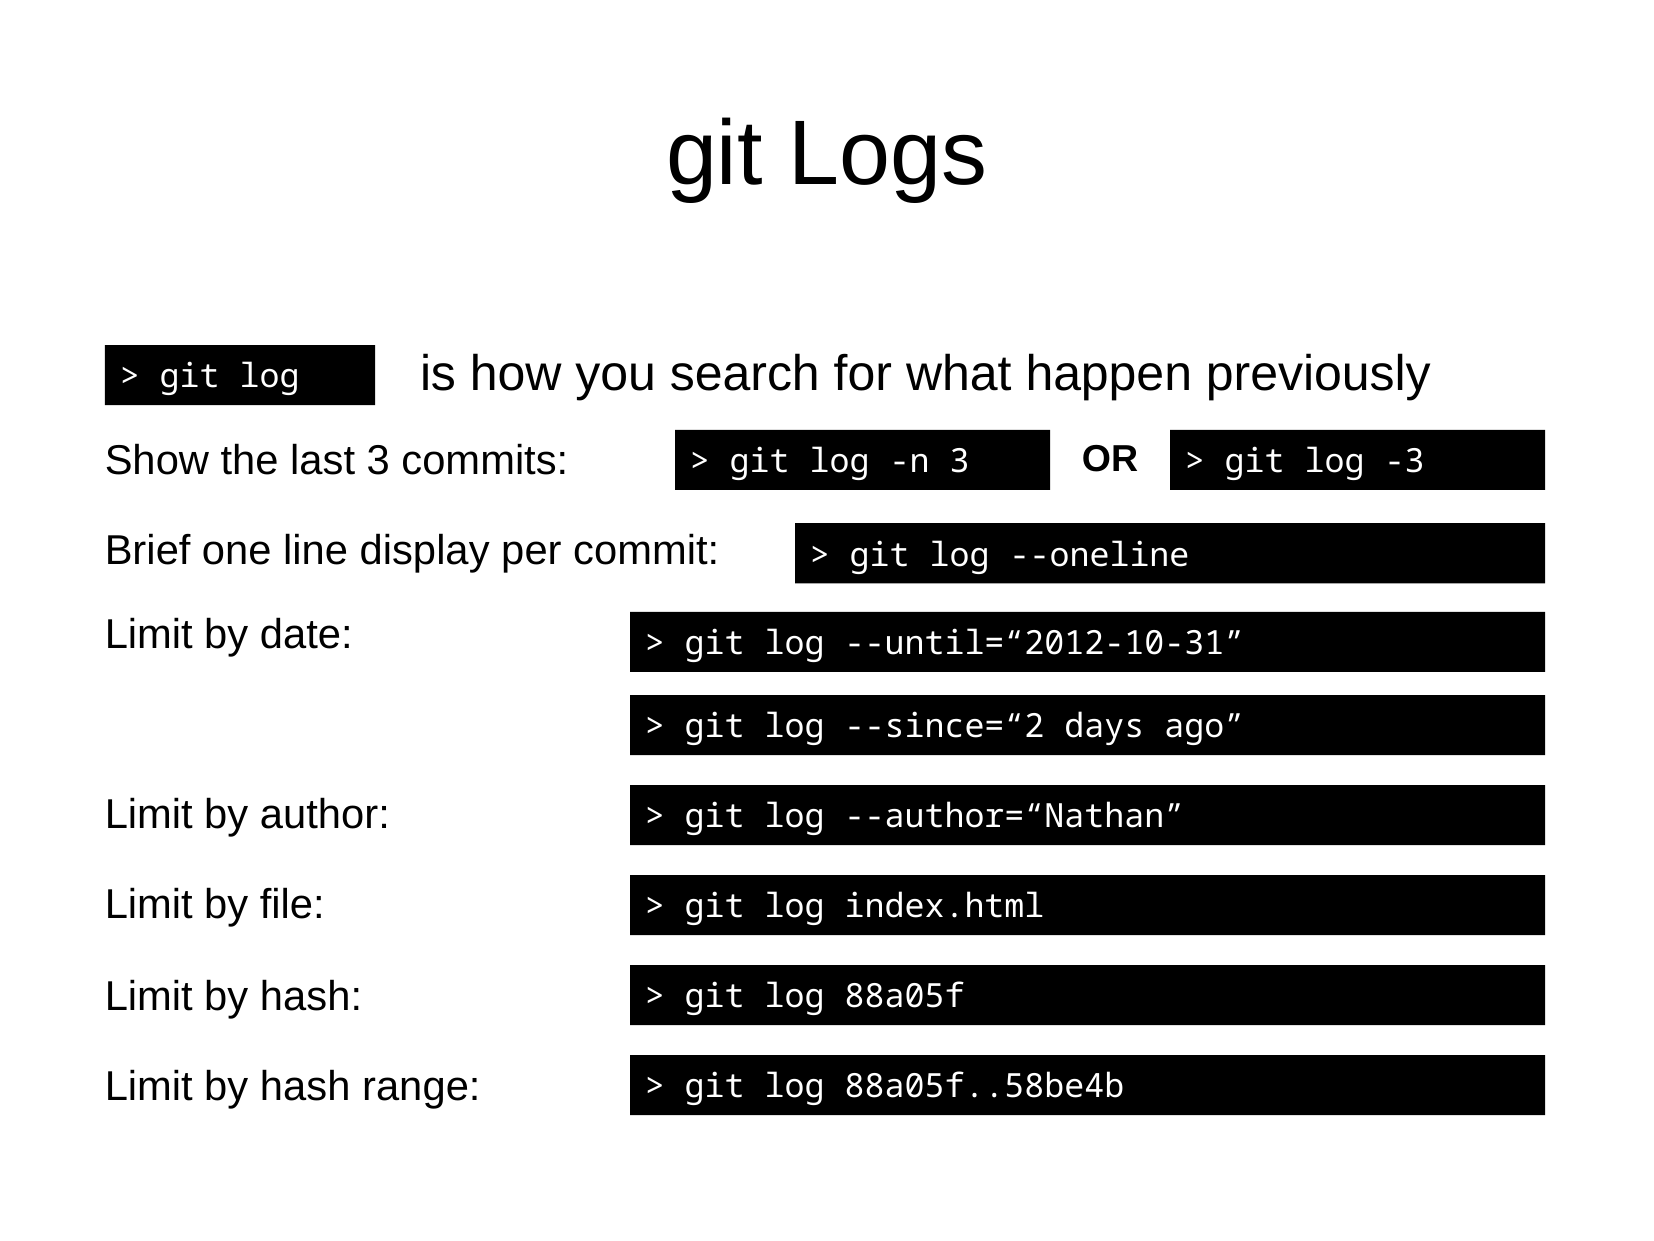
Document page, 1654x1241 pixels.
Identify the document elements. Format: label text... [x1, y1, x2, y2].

text_box Limit by author: [90, 783, 601, 846]
text_box Limit by hash range: [90, 1055, 601, 1117]
text_box Show the last 3 commits: [90, 429, 691, 492]
text_box > git log -n 3 [675, 429, 1050, 487]
list is how you search for what happen previously [420, 345, 1516, 429]
text_box > git log --oneline [795, 523, 1546, 580]
text_box > git log 88a05f [630, 965, 1546, 1022]
text_box > git log [104, 345, 376, 402]
text_box > git log --until=“2012-10-31” [630, 611, 1546, 669]
text_box Limit by hash: [90, 965, 601, 1027]
text_box OR [1050, 429, 1171, 487]
text_box Limit by file: [90, 873, 601, 936]
text_box > git log -3 [1171, 429, 1546, 487]
text_box Brief one line display per commit: [90, 519, 766, 582]
text_box > git log --author=“Nathan” [630, 785, 1546, 842]
text_box > git log --since=“2 days ago” [630, 695, 1546, 752]
title git Logs [82, 49, 1571, 257]
text_box > git log index.html [630, 875, 1546, 932]
text_box Limit by date: [90, 603, 466, 666]
text_box > git log 88a05f..58be4b [630, 1055, 1546, 1112]
